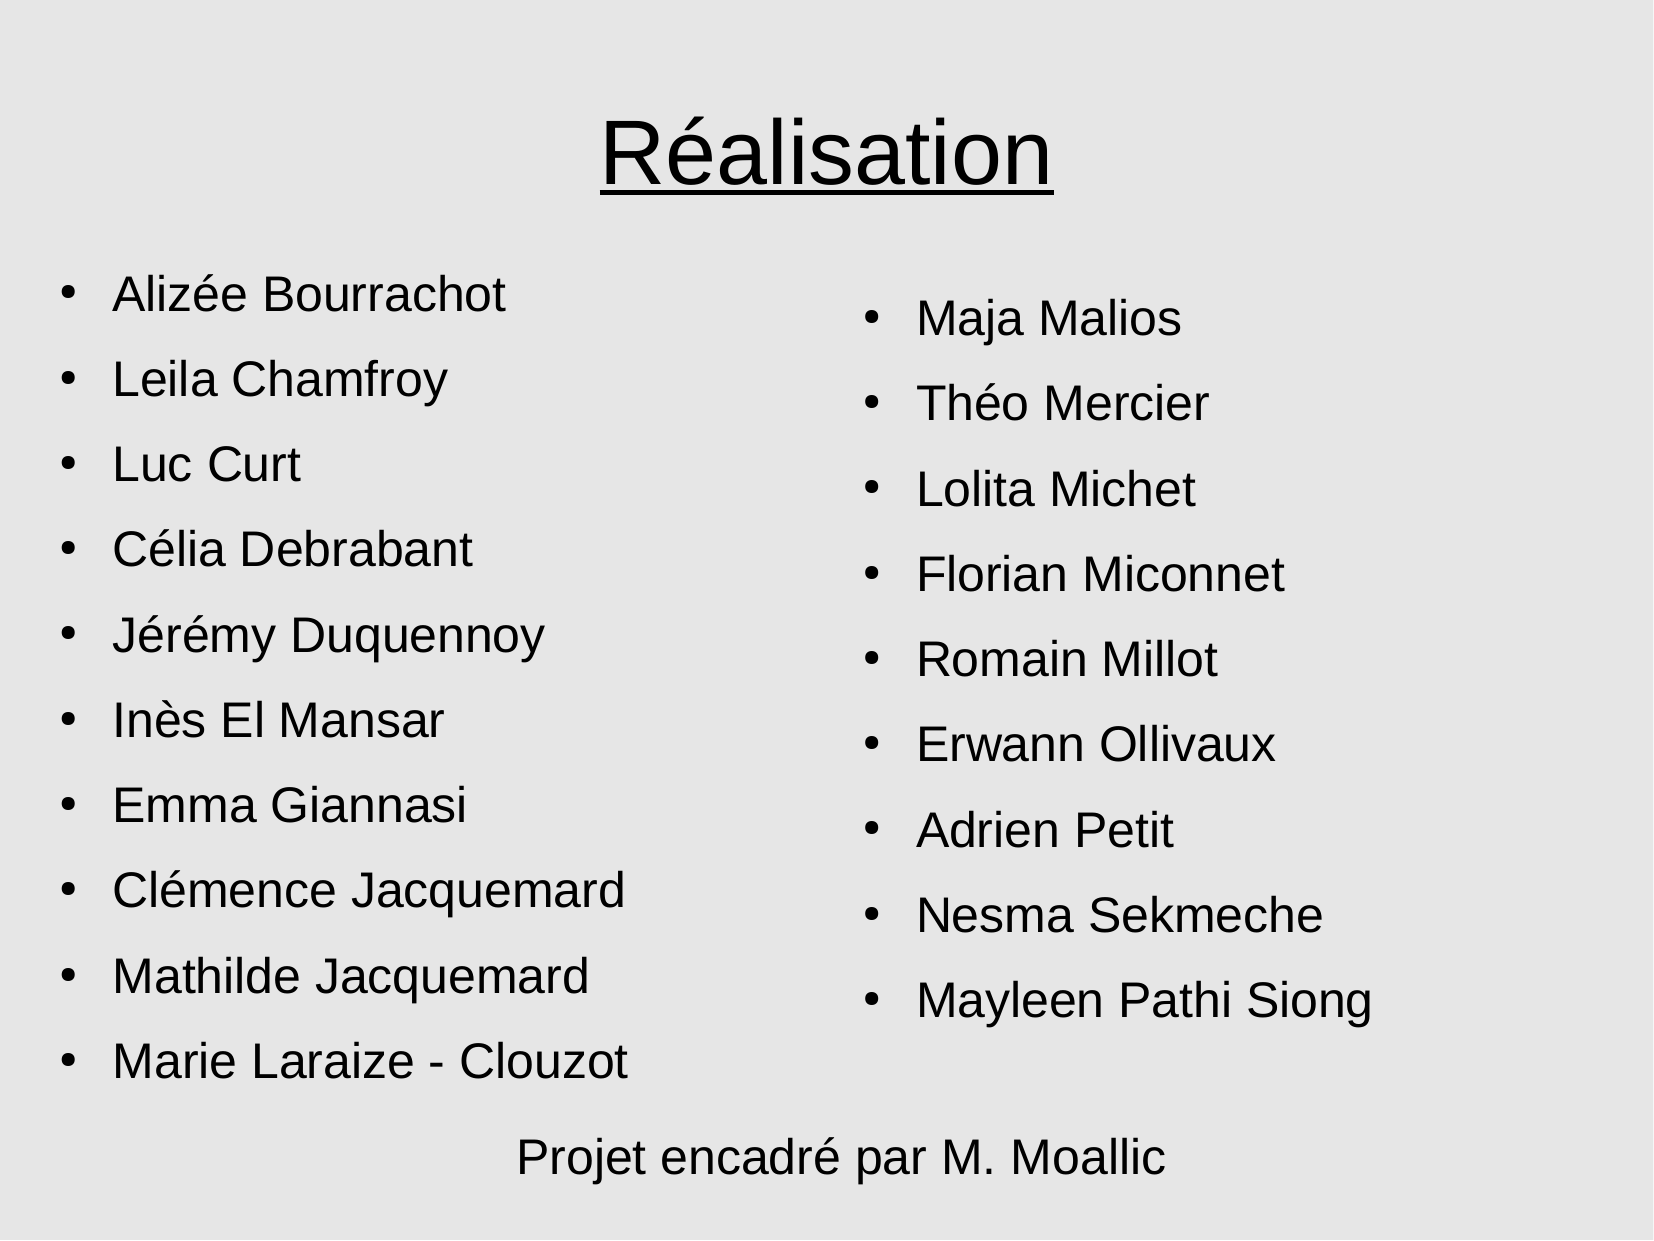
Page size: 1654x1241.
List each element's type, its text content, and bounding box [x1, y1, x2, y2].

list Alizée Bourrachot Leila Chamfroy Luc Curt Célia Debrabant Jérémy Duquennoy Inès El Mansar Emma Giannasi Clémence Jacquemard Mathilde Jacquemard Marie Laraize - Clouzot [41, 265, 768, 1090]
list Maja Malios Théo Mercier Lolita Michet Florian Miconnet Romain Millot Erwann Ollivaux Adrien Petit Nesma Sekmeche Mayleen Pathi Siong [845, 290, 1572, 1094]
title Réalisation [82, 49, 1571, 257]
text_box Projet encadré par M. Moallic [472, 1122, 1211, 1193]
